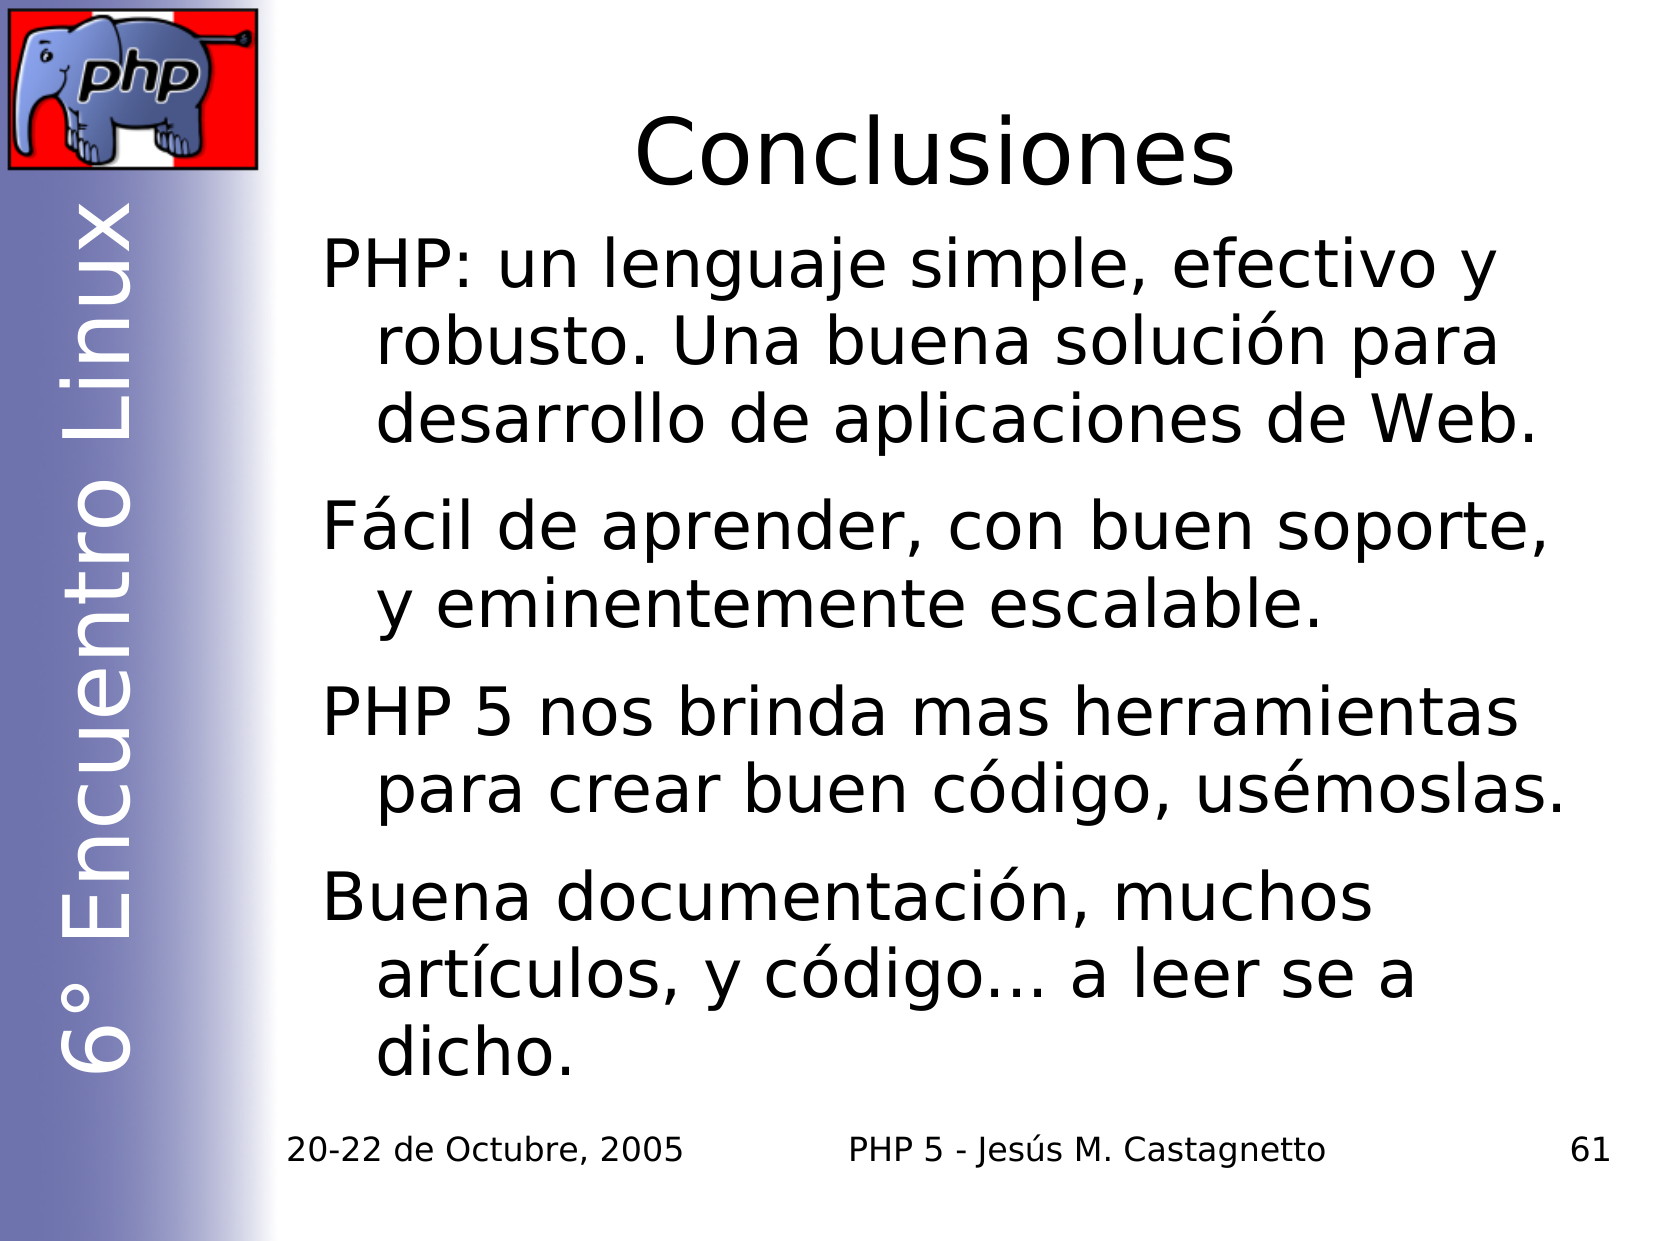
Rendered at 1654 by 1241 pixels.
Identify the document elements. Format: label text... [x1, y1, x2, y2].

title Conclusiones [300, 49, 1571, 257]
list PHP: un lenguaje simple, efectivo y robusto. Una buena solución para desarrollo de aplicaciones de Web. Fácil de aprender, con buen soporte, y eminentemente escalable. PHP 5 nos brinda mas herramientas para crear buen código, usémoslas. Buena documentación, muchos artículos, y código... a leer se a dicho. [304, 225, 1613, 1092]
picture [0, 0, 1654, 1241]
